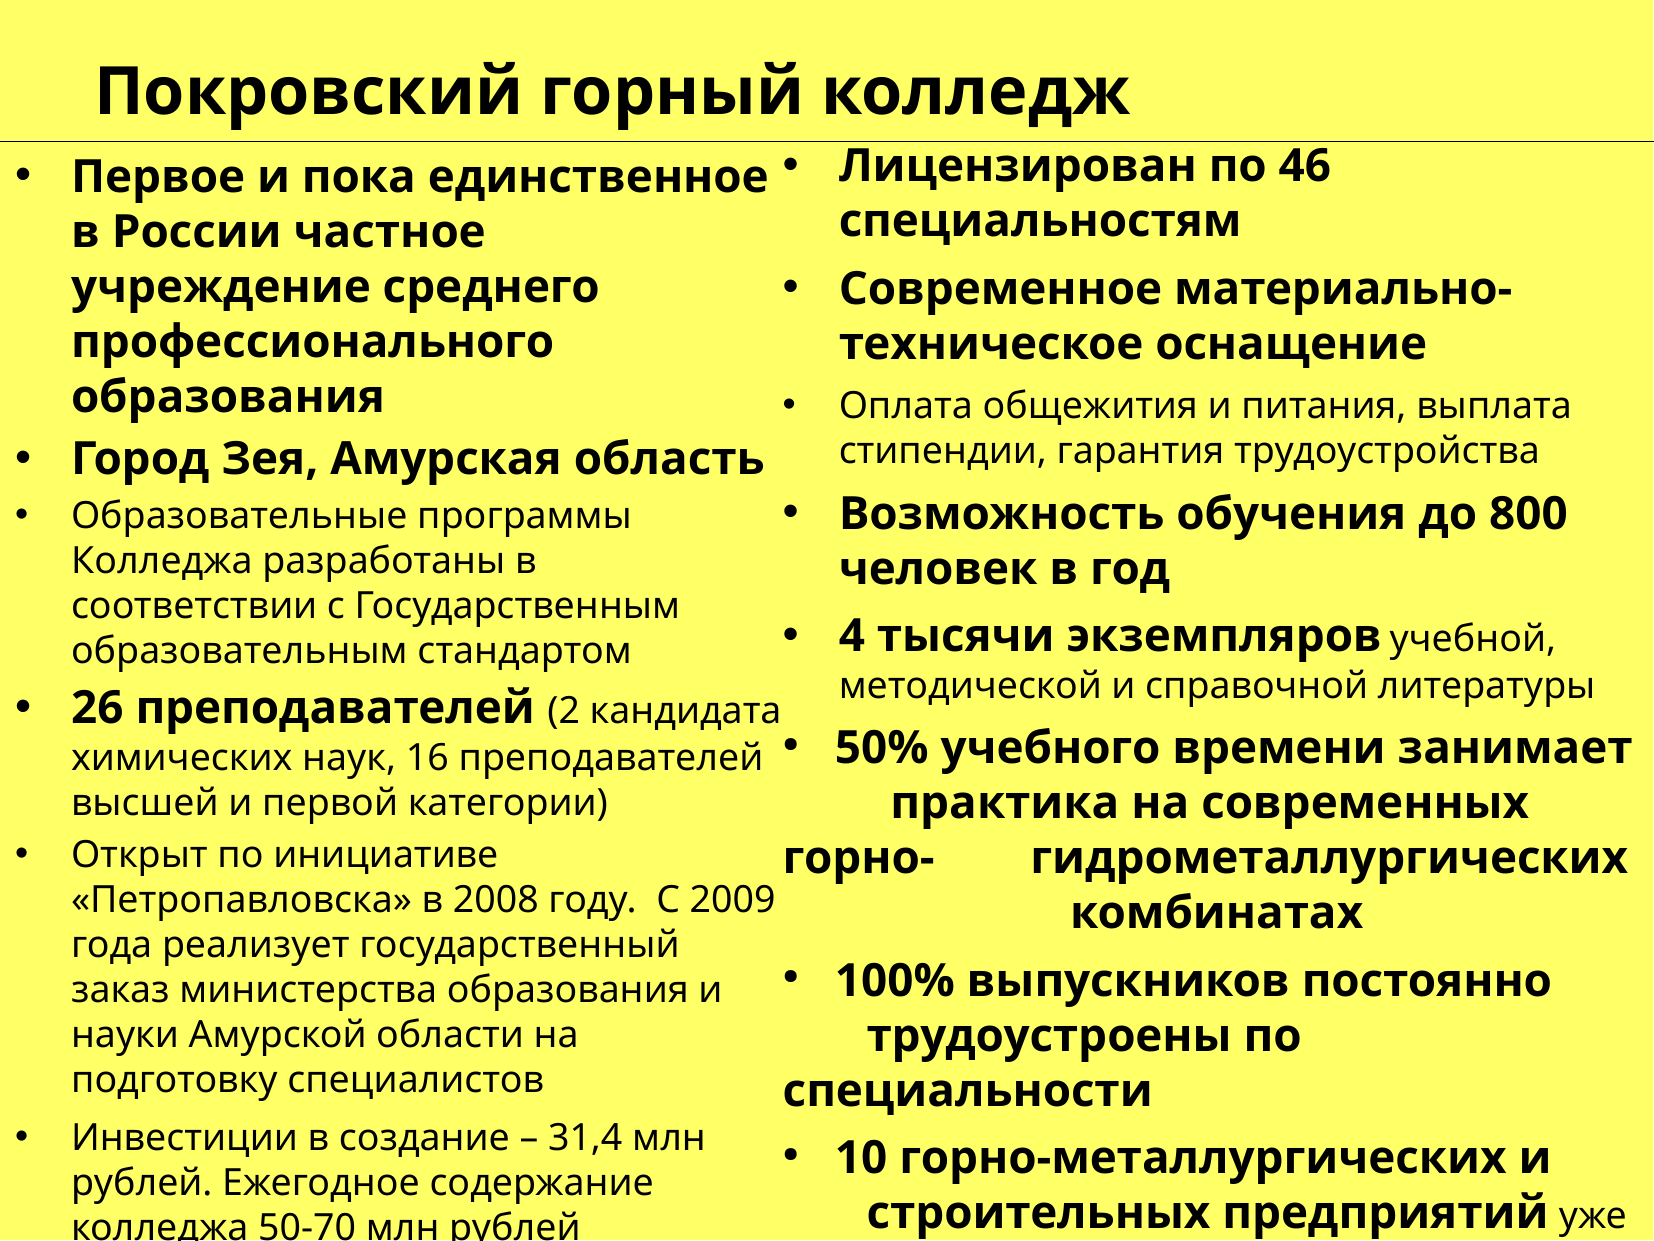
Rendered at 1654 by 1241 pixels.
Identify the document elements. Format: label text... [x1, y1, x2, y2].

text_box Лицензирован по 46 специальностям Современное материально-техническое оснащение Оплата общежития и питания, выплата стипендии, гарантия трудоустройства Возможность обучения до 800 человек в год 4 тысячи экземпляров учебной, методической и справочной литературы 50% учебного времени занимает практика на современных горно- гидрометаллургических комбинатах 100% выпускников постоянно трудоустроены по специальности 10 горно-металлургических и строительных предприятий уже приняли наших выпускников [767, 128, 1654, 1241]
text_box Первое и пока единственное в России частное учреждение среднего профессионального образования Город Зея, Амурская область Образовательные программы Колледжа разработаны в соответствии с Государственным образовательным стандартом 26 преподавателей (2 кандидата химических наук, 16 преподавателей высшей и первой категории) Открыт по инициативе «Петропавловска» в 2008 году. С 2009 года реализует государственный заказ министерства образования и науки Амурской области на подготовку специалистов Инвестиции в создание – 31,4 млн рублей. Ежегодное содержание колледжа 50-70 млн рублей [0, 139, 767, 1047]
text_box Покровский горный колледж [79, 35, 1106, 139]
